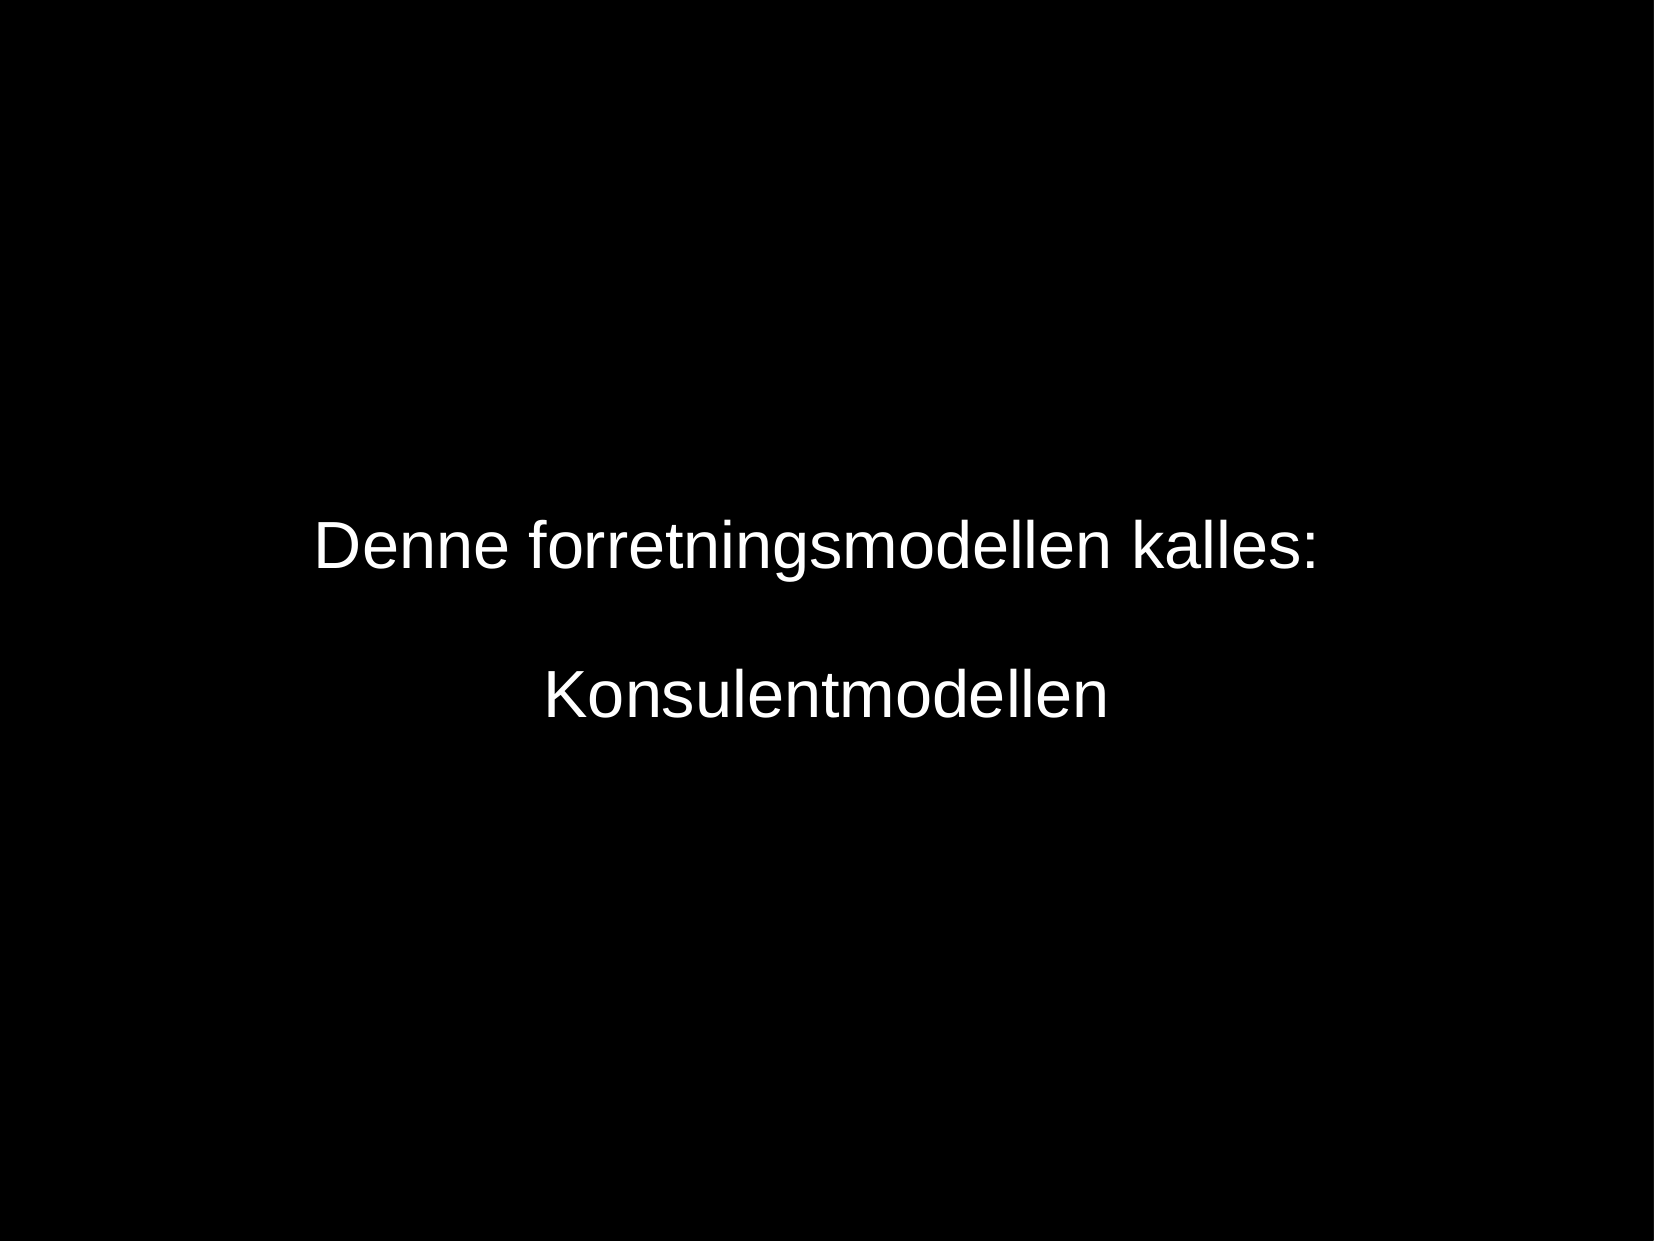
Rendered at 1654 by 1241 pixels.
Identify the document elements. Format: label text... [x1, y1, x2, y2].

subtitle Denne forretningsmodellen kalles: Konsulentmodellen [82, 0, 1571, 1241]
